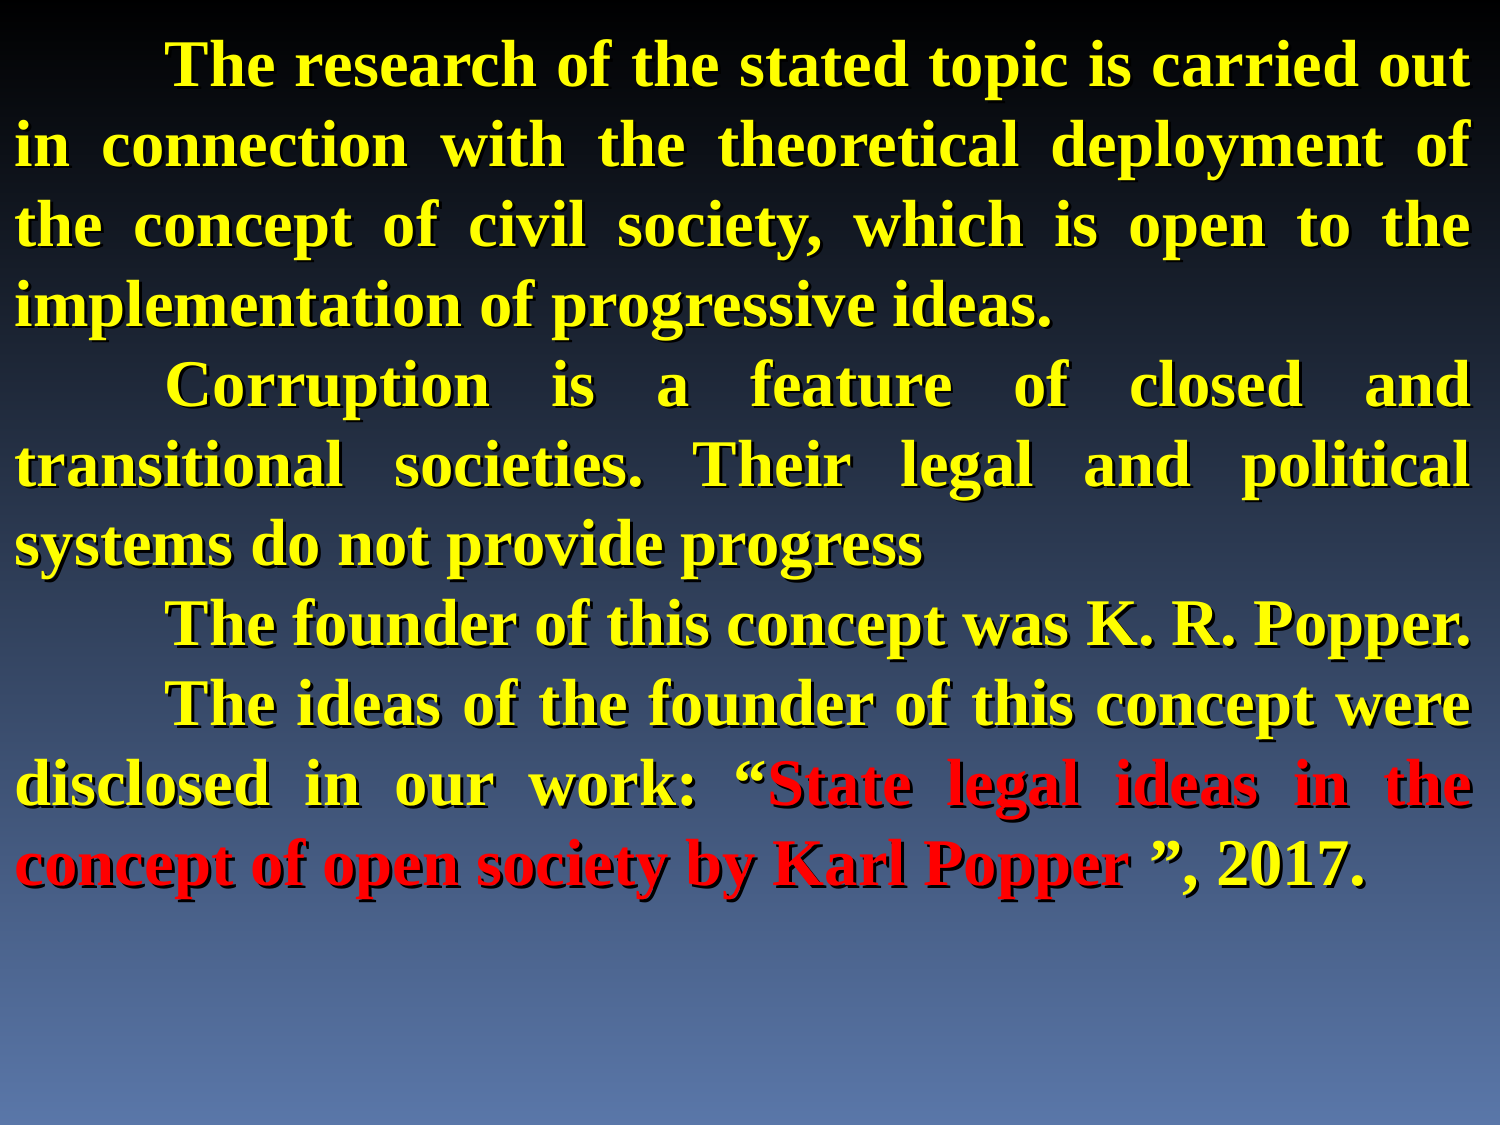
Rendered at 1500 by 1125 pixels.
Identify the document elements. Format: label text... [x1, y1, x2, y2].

text_box The research of the stated topic is carried out in connection with the theoretical deployment of the concept of civil society, which is open to the implementation of progressive ideas. Corruption is a feature of closed and transitional societies. Their legal and political systems do not provide progress The founder of this concept was K. R. Popper. The ideas of the founder of this concept were disclosed in our work: “State legal ideas in the concept of open society by Karl Popper ”, 2017. [0, 11, 1500, 987]
